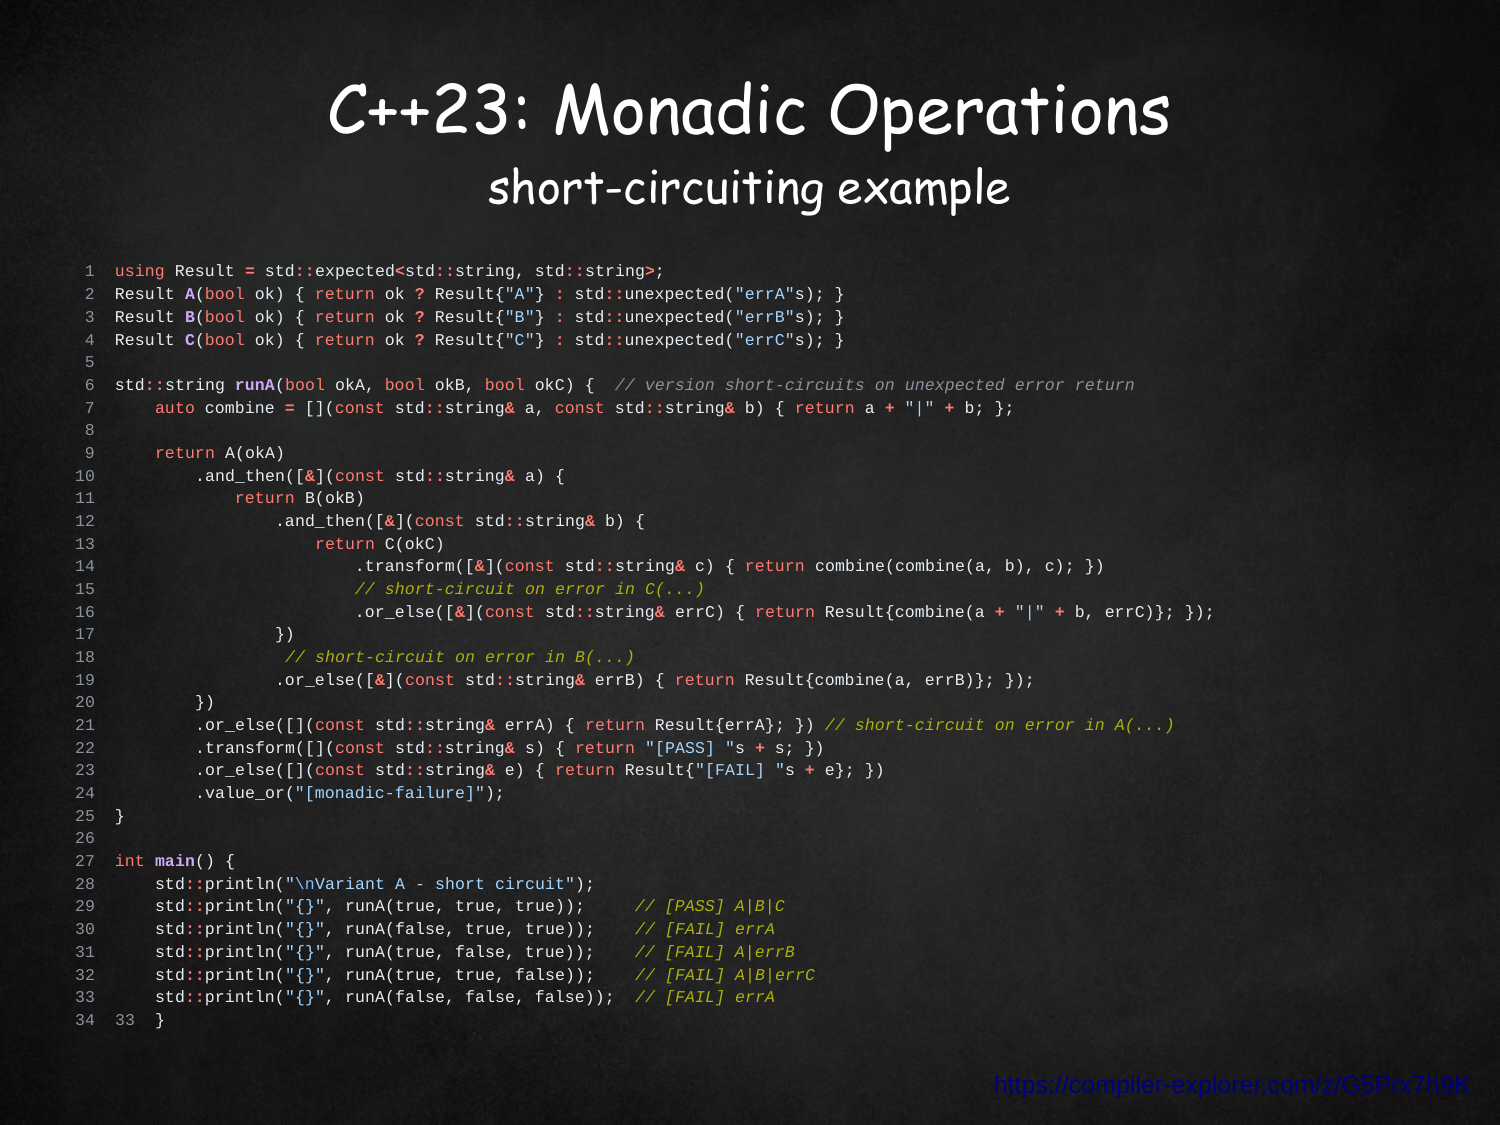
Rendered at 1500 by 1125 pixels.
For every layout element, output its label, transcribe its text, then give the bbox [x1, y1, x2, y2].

text_box https://compiler-explorer.com/z/G5Prx7h9K [978, 1063, 1500, 1120]
title C++23: Monadic Operations short-circuiting example [75, 44, 1425, 233]
picture [0, 0, 1500, 1125]
list 1 using Result = std::expected<std::string, std::string>; 2 Result A(bool ok) { return ok ? Result{"A"} : std::unexpected("errA"s); } 3 Result B(bool ok) { return ok ? Result{"B"} : std::unexpected("errB"s); } 4 Result C(bool ok) { return ok ? Result{"C"} : std::unexpected("errC"s); } 5 6 std::string runA(bool okA, bool okB, bool okC) { // version short-circuits on unexpected error return 7 auto combine = [](const std::string& a, const std::string& b) { return a + "|" + b; }; 8 9 return A(okA) 10 .and_then([&](const std::string& a) { 11 return B(okB) 12 .and_then([&](const std::string& b) { 13 return C(okC) 14 .transform([&](const std::string& c) { return combine(combine(a, b), c); }) 15 // short-circuit on error in C(...) 16 .or_else([&](const std::string& errC) { return Result{combine(a + "|" + b, errC)}; }); 17 }) 18 // short-circuit on error in B(...) 19 .or_else([&](const std::string& errB) { return Result{combine(a, errB)}; }); 20 }) 21 .or_else([](const std::string& errA) { return Result{errA}; }) // short-circuit on error in A(...) 22 .transform([](const std::string& s) { return "[PASS] "s + s; }) 23 .or_else([](const std::string& e) { return Result{"[FAIL] "s + e}; }) 24 .value_or("[monadic-failure]"); 25 } 26 27 int main() { 28 std::println("\nVariant A - short circuit"); 29 std::println("{}", runA(true, true, true)); // [PASS] A|B|C 30 std::println("{}", runA(false, true, true)); // [FAIL] errA 31 std::println("{}", runA(true, false, true)); // [FAIL] A|errB 32 std::println("{}", runA(true, true, false)); // [FAIL] A|B|errC 33 std::println("{}", runA(false, false, false)); // [FAIL] errA 34 33 } [75, 263, 1425, 1040]
